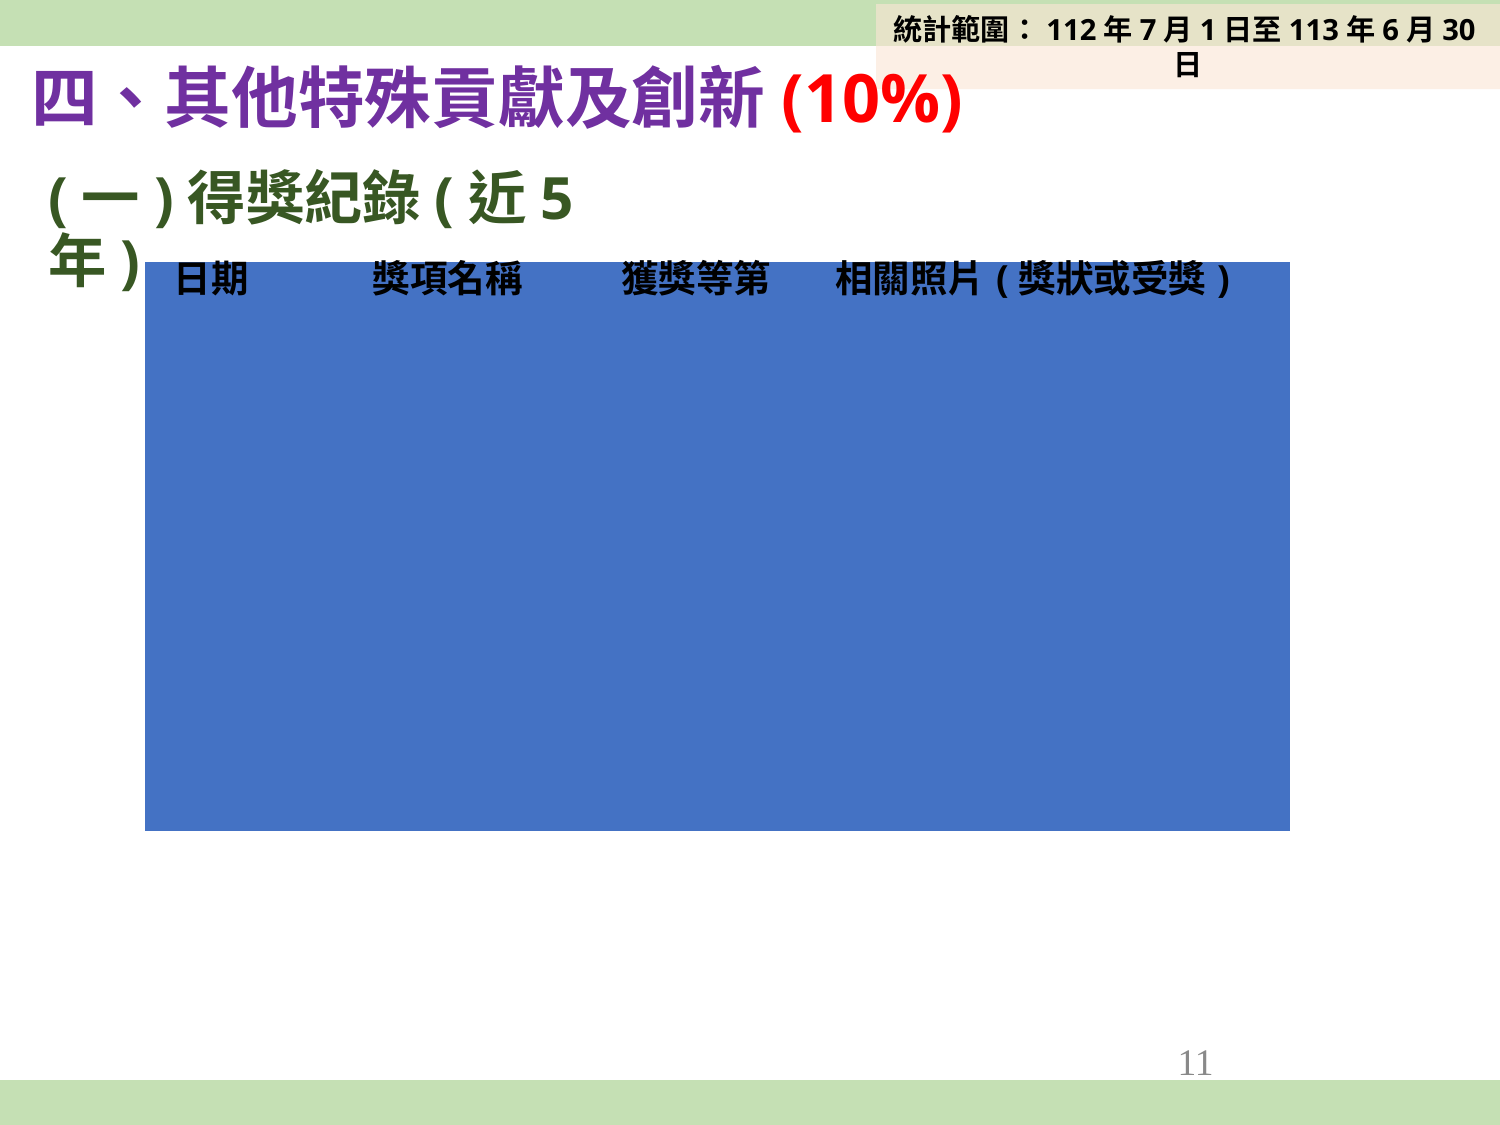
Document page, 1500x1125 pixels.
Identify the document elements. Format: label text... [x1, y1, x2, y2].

table_header 日期 [183, 268, 200, 275]
table_cell [775, 326, 1290, 486]
text_box 四、其他特殊貢獻及創新(10%) [16, 57, 1500, 147]
table_cell [145, 671, 277, 831]
table_cell [775, 486, 1290, 671]
table_header 相關照片(獎狀或受獎) [775, 262, 1290, 326]
table_header 獎項名稱 [463, 282, 476, 290]
table_cell [145, 326, 277, 486]
table_header 日期 [145, 268, 277, 326]
table_cell [617, 486, 775, 671]
table_cell [617, 671, 775, 831]
table_cell [145, 486, 277, 671]
table_cell [277, 326, 617, 486]
table_header 獎項名稱 [277, 262, 617, 326]
table_header 相關照片(獎狀或受獎) [1071, 262, 1079, 291]
table_header 日期 [183, 279, 200, 288]
table_header 獲獎等第 [617, 262, 775, 326]
table_cell [277, 486, 617, 671]
text_box 11 [1162, 1030, 1500, 1091]
table_cell [277, 671, 617, 831]
table_header 獲獎等第 [746, 262, 762, 271]
text_box (一)得獎紀錄(近5年) [33, 161, 607, 268]
table_cell [775, 671, 1290, 831]
table_cell [617, 326, 775, 486]
